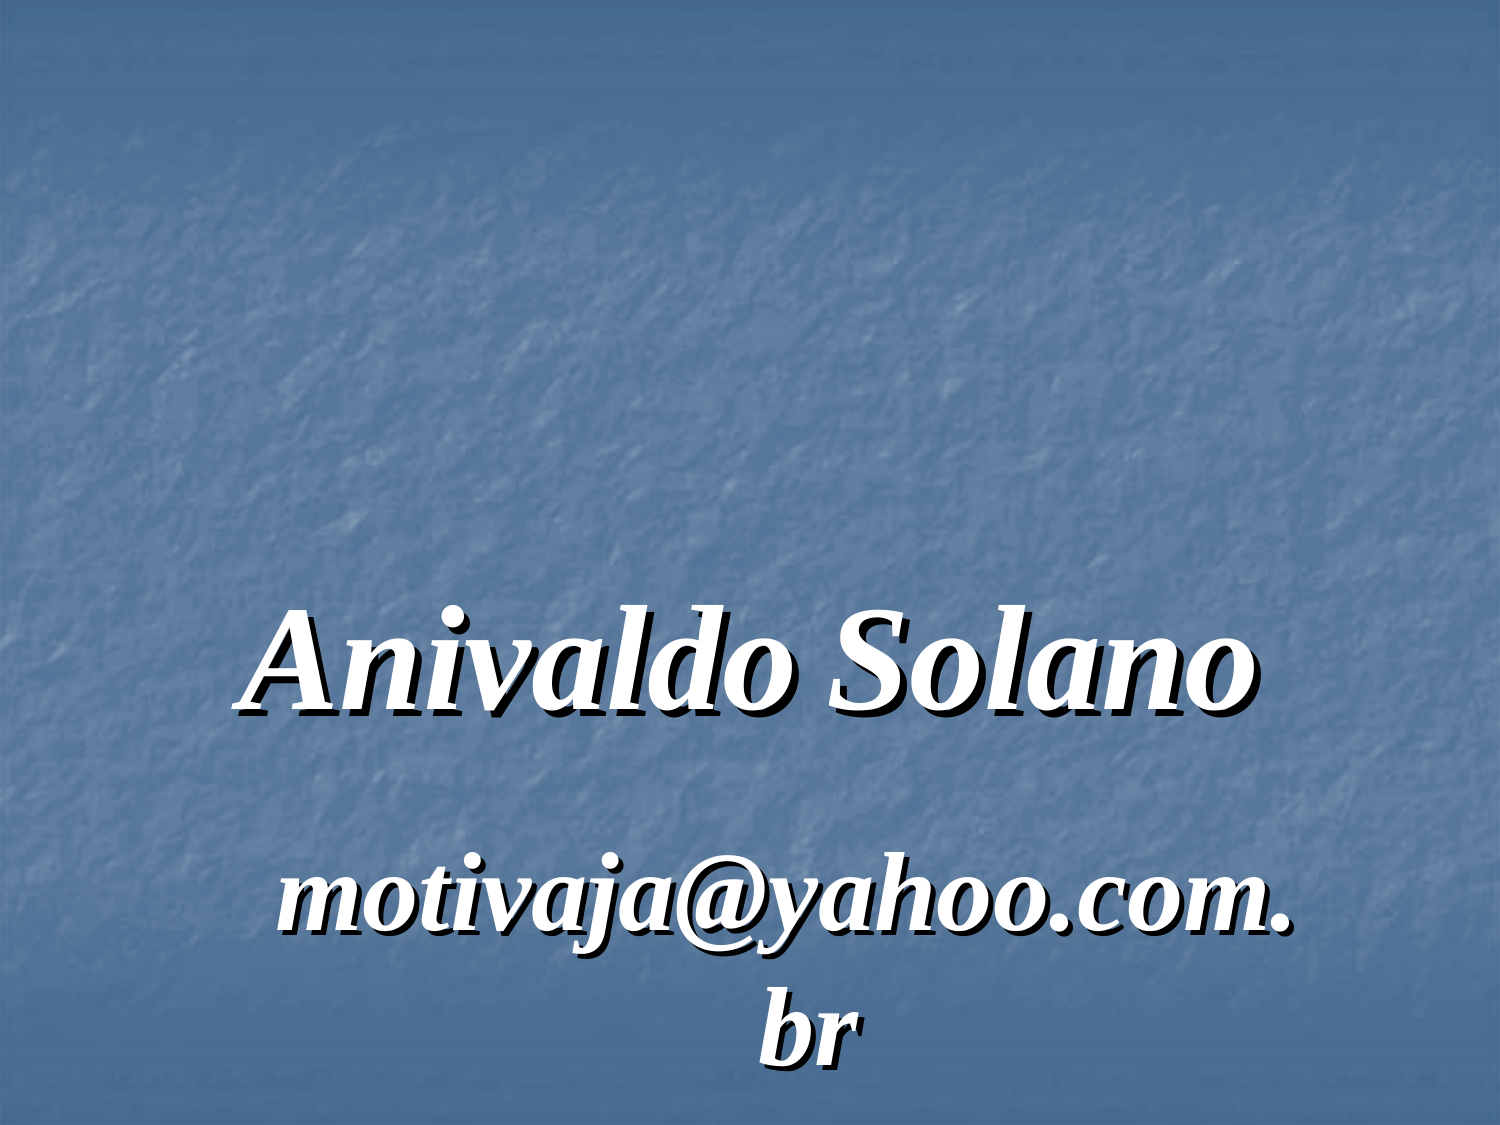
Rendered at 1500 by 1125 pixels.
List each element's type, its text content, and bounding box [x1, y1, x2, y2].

list motivaja@yahoo.com.br [159, 810, 1339, 1125]
title Anivaldo Solano [0, 552, 1500, 740]
